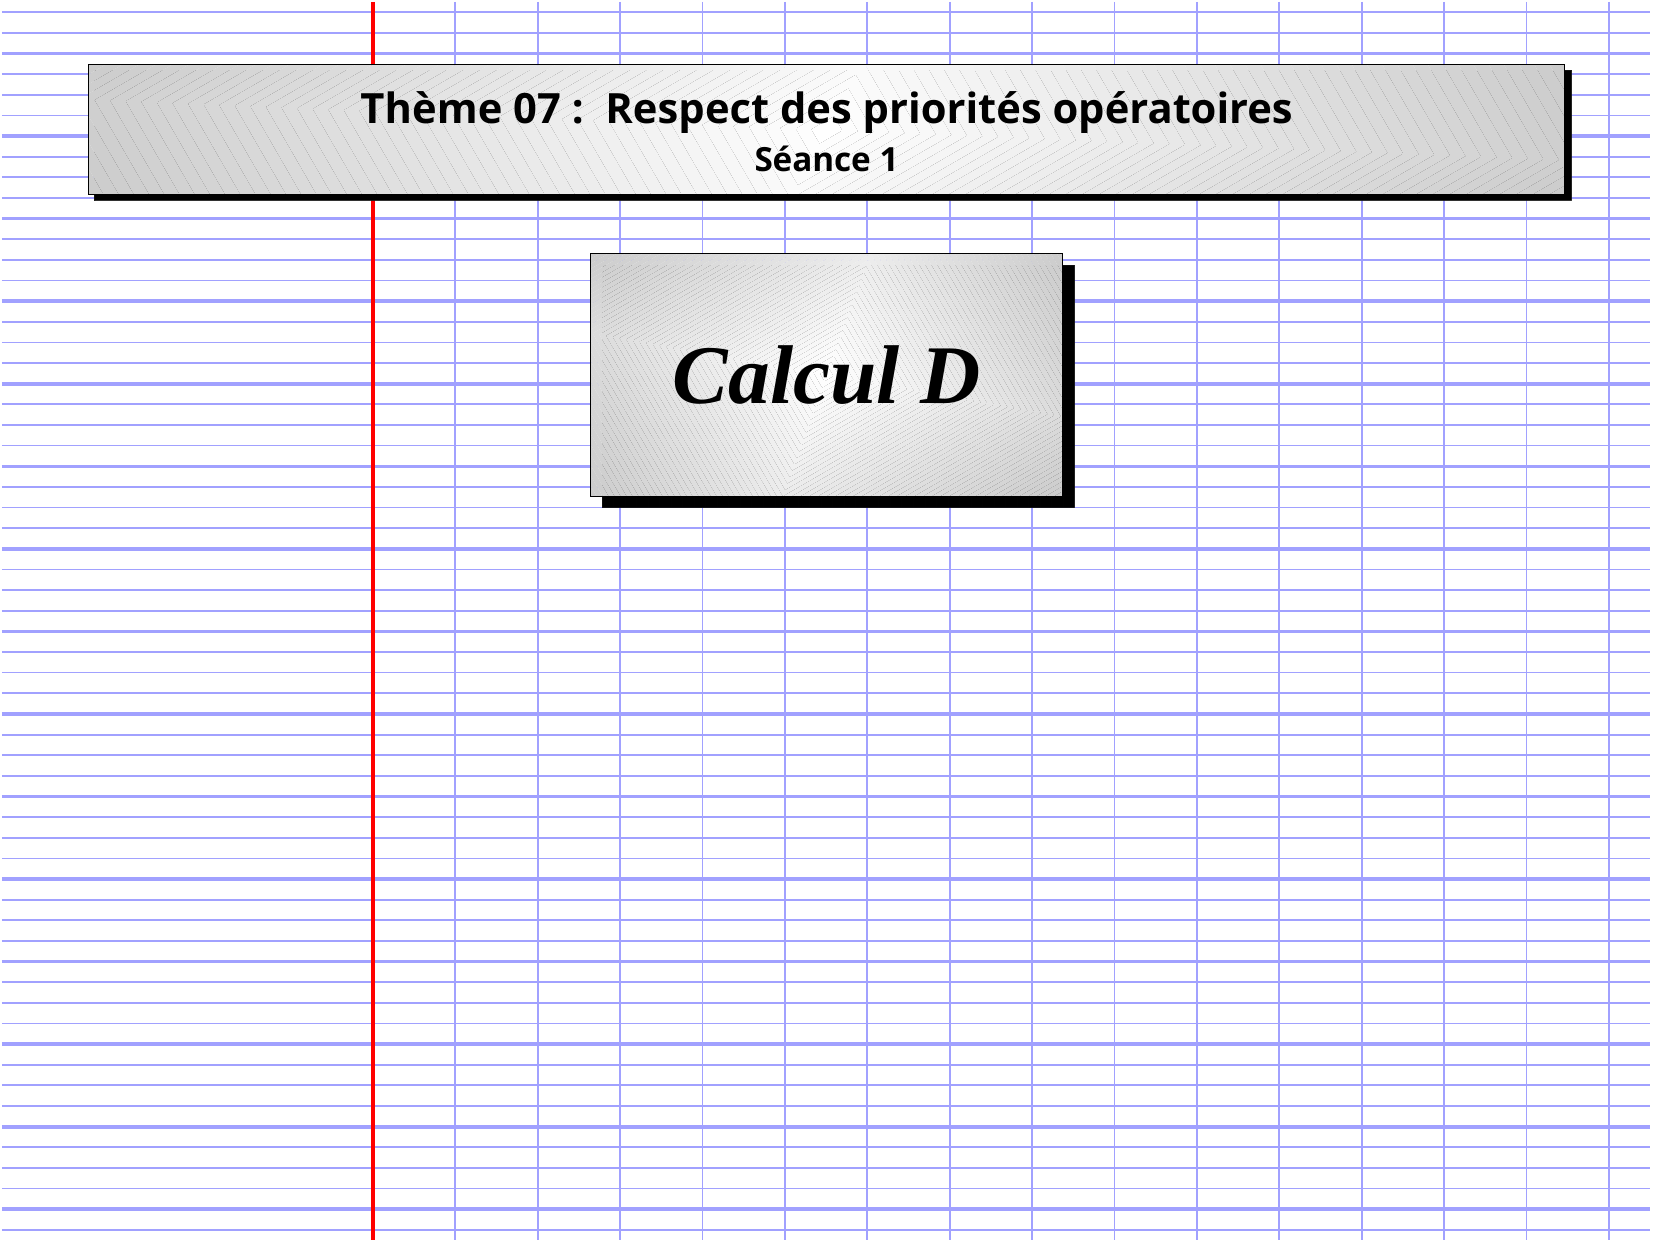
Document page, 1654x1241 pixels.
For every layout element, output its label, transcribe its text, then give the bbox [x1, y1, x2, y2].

picture [0, 0, 1654, 1241]
text_box Calcul D [590, 253, 1063, 497]
text_box Thème 07 : Respect des priorités opératoires Séance 1 [88, 64, 1565, 195]
